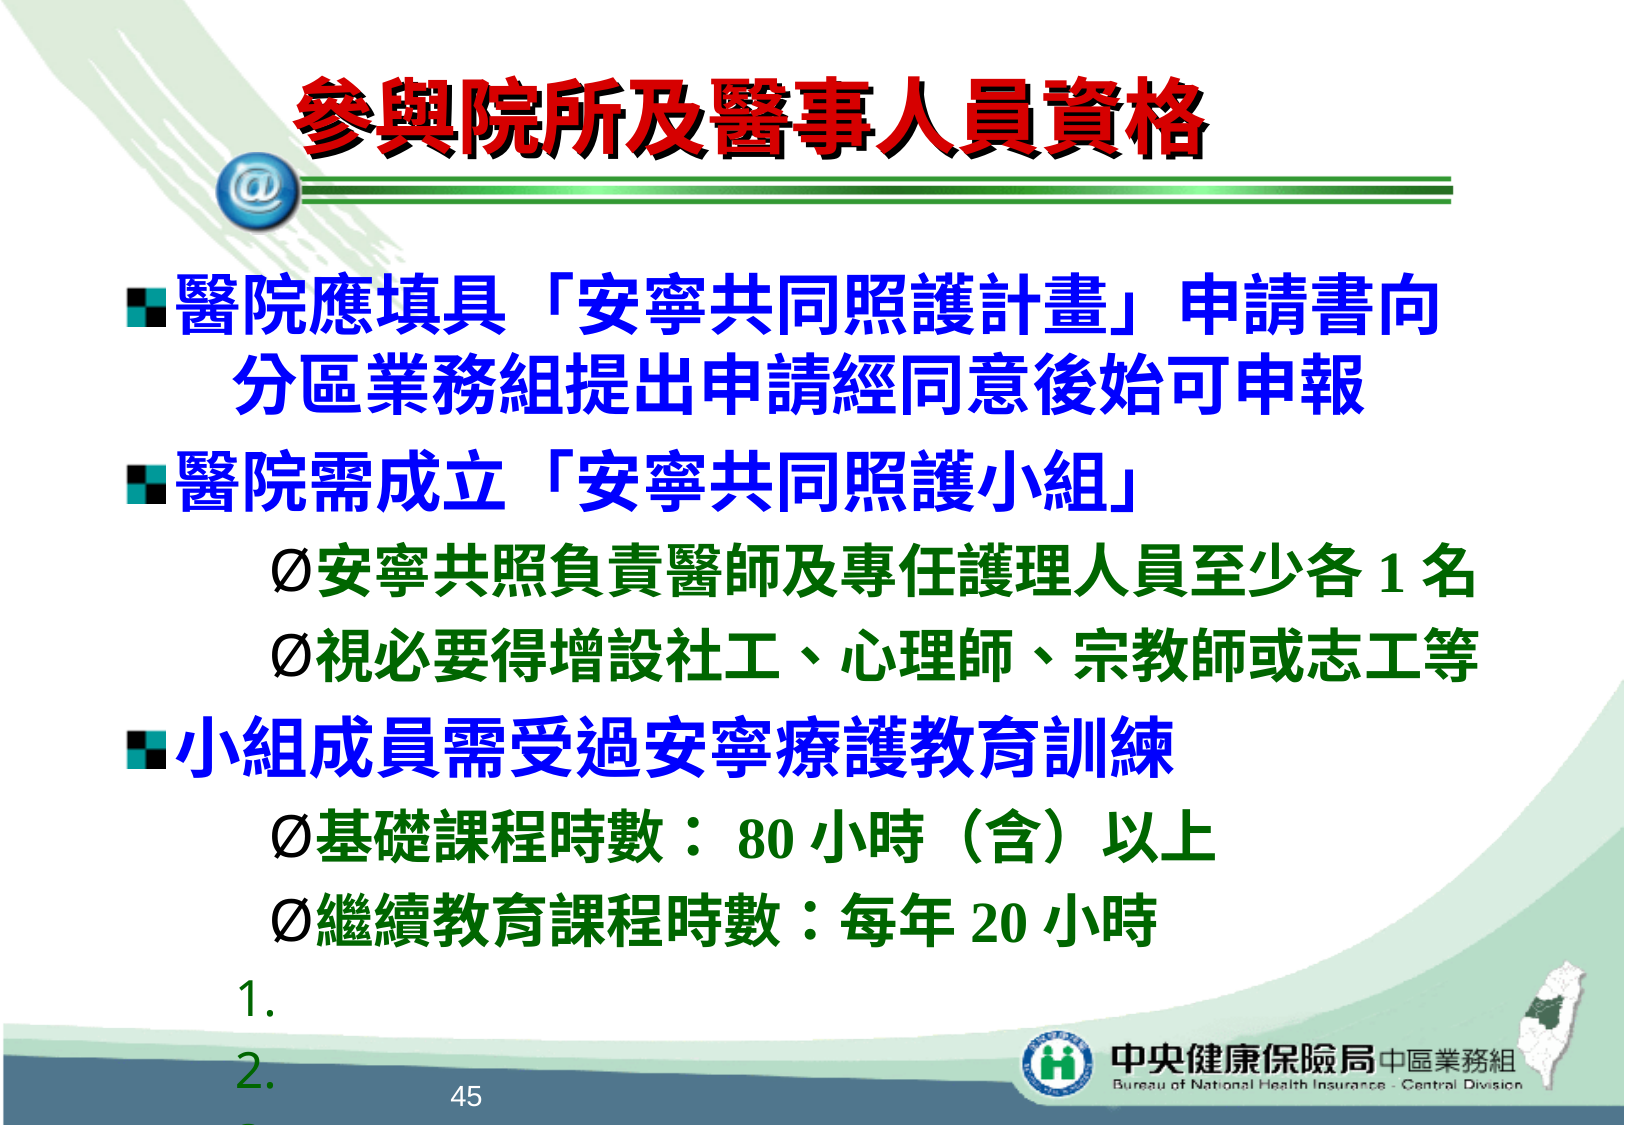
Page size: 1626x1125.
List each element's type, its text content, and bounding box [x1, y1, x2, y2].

text_box [435, 1065, 815, 1125]
list 醫院應填具「安寧共同照護計畫」申請書向分區業務組提出申請經同意後始可申報 醫院需成立「安寧共同照護小組」 安寧共照負責醫師及專任護理人員至少各1名 視必要得增設社工、心理師、宗教師或志工等 小組成員需受過安寧療護教育訓練 基礎課程時數：80小時（含）以上 繼續教育課程時數：每年20小時 [103, 255, 1522, 1059]
title 參與院所及醫事人員資格 [275, 20, 1625, 209]
